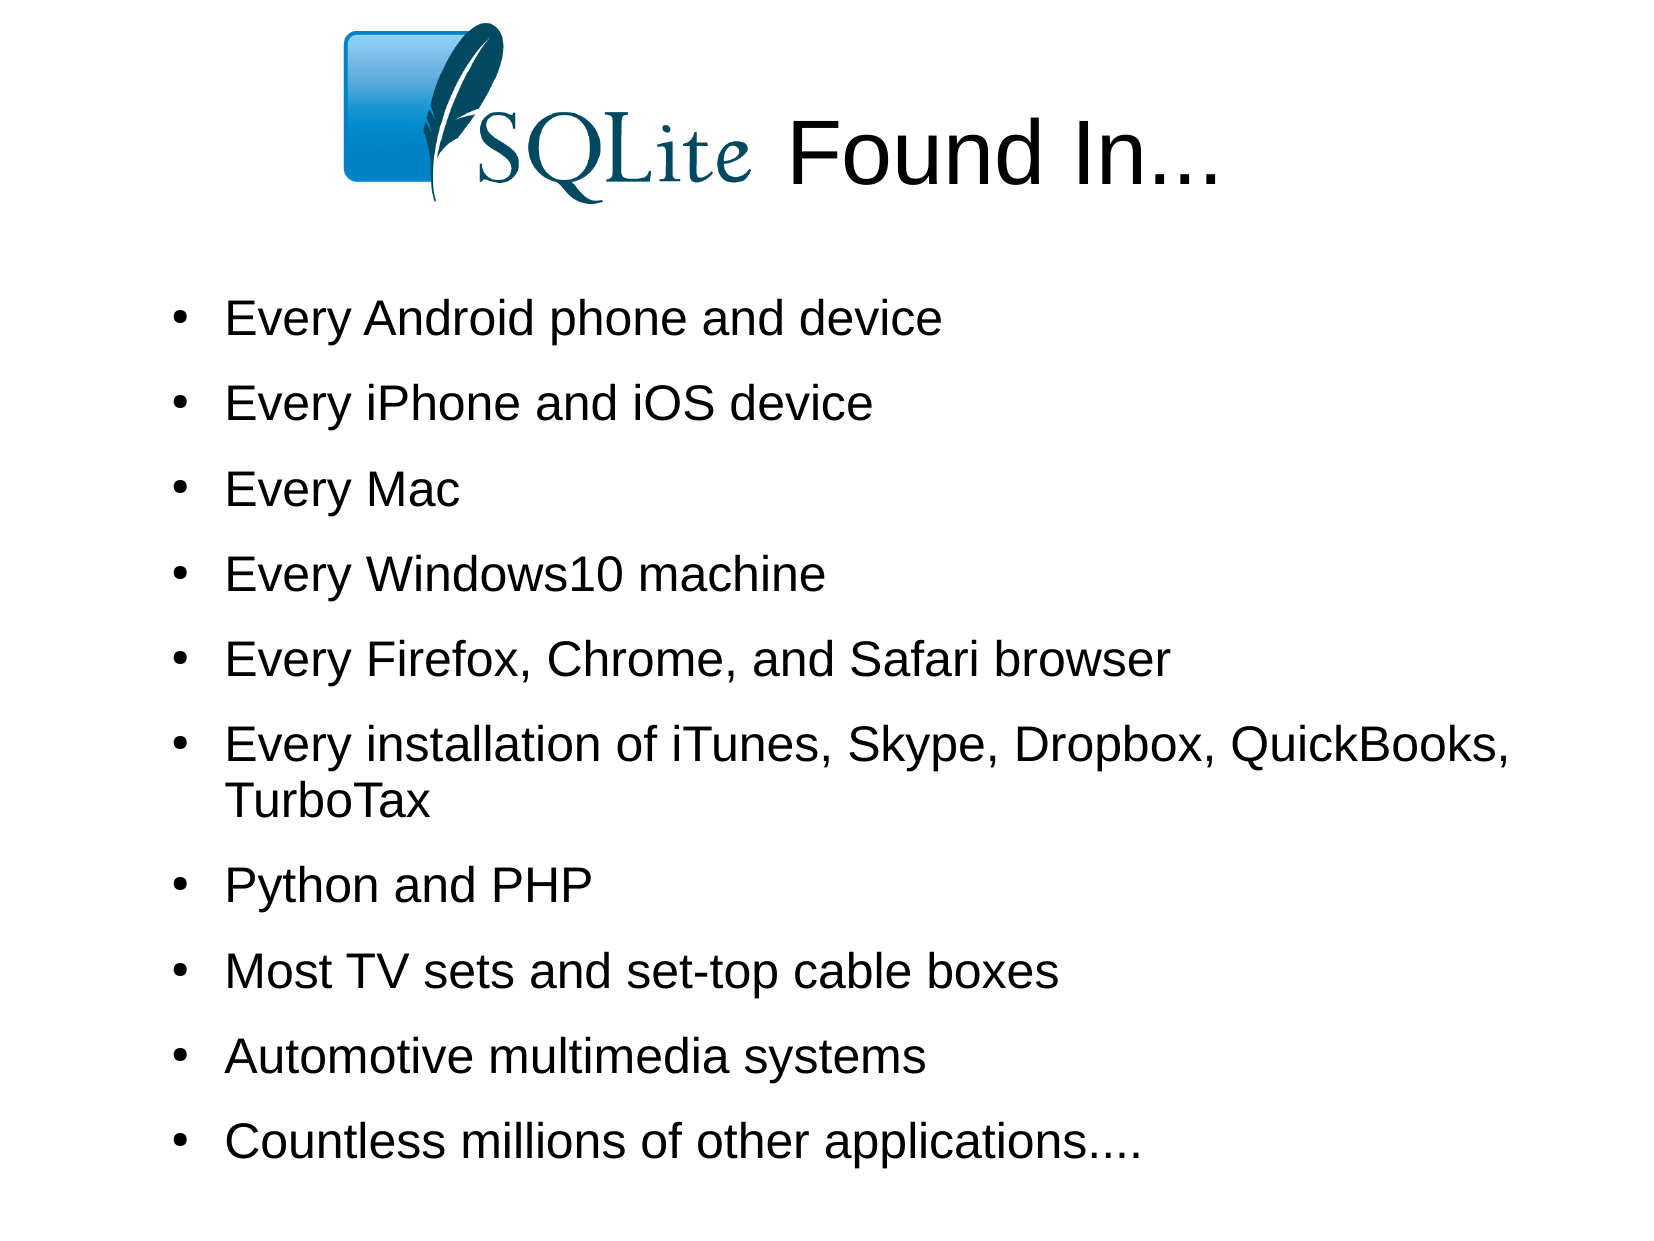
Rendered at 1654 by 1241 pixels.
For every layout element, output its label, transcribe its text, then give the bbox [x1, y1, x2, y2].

picture [336, 15, 758, 211]
title Found In... [82, 49, 1571, 257]
list Every Android phone and device Every iPhone and iOS device Every Mac Every Windows10 machine Every Firefox, Chrome, and Safari browser Every installation of iTunes, Skype, Dropbox, QuickBooks, TurboTax Python and PHP Most TV sets and set-top cable boxes Automotive multimedia systems Countless millions of other applications.... [82, 290, 1571, 1176]
